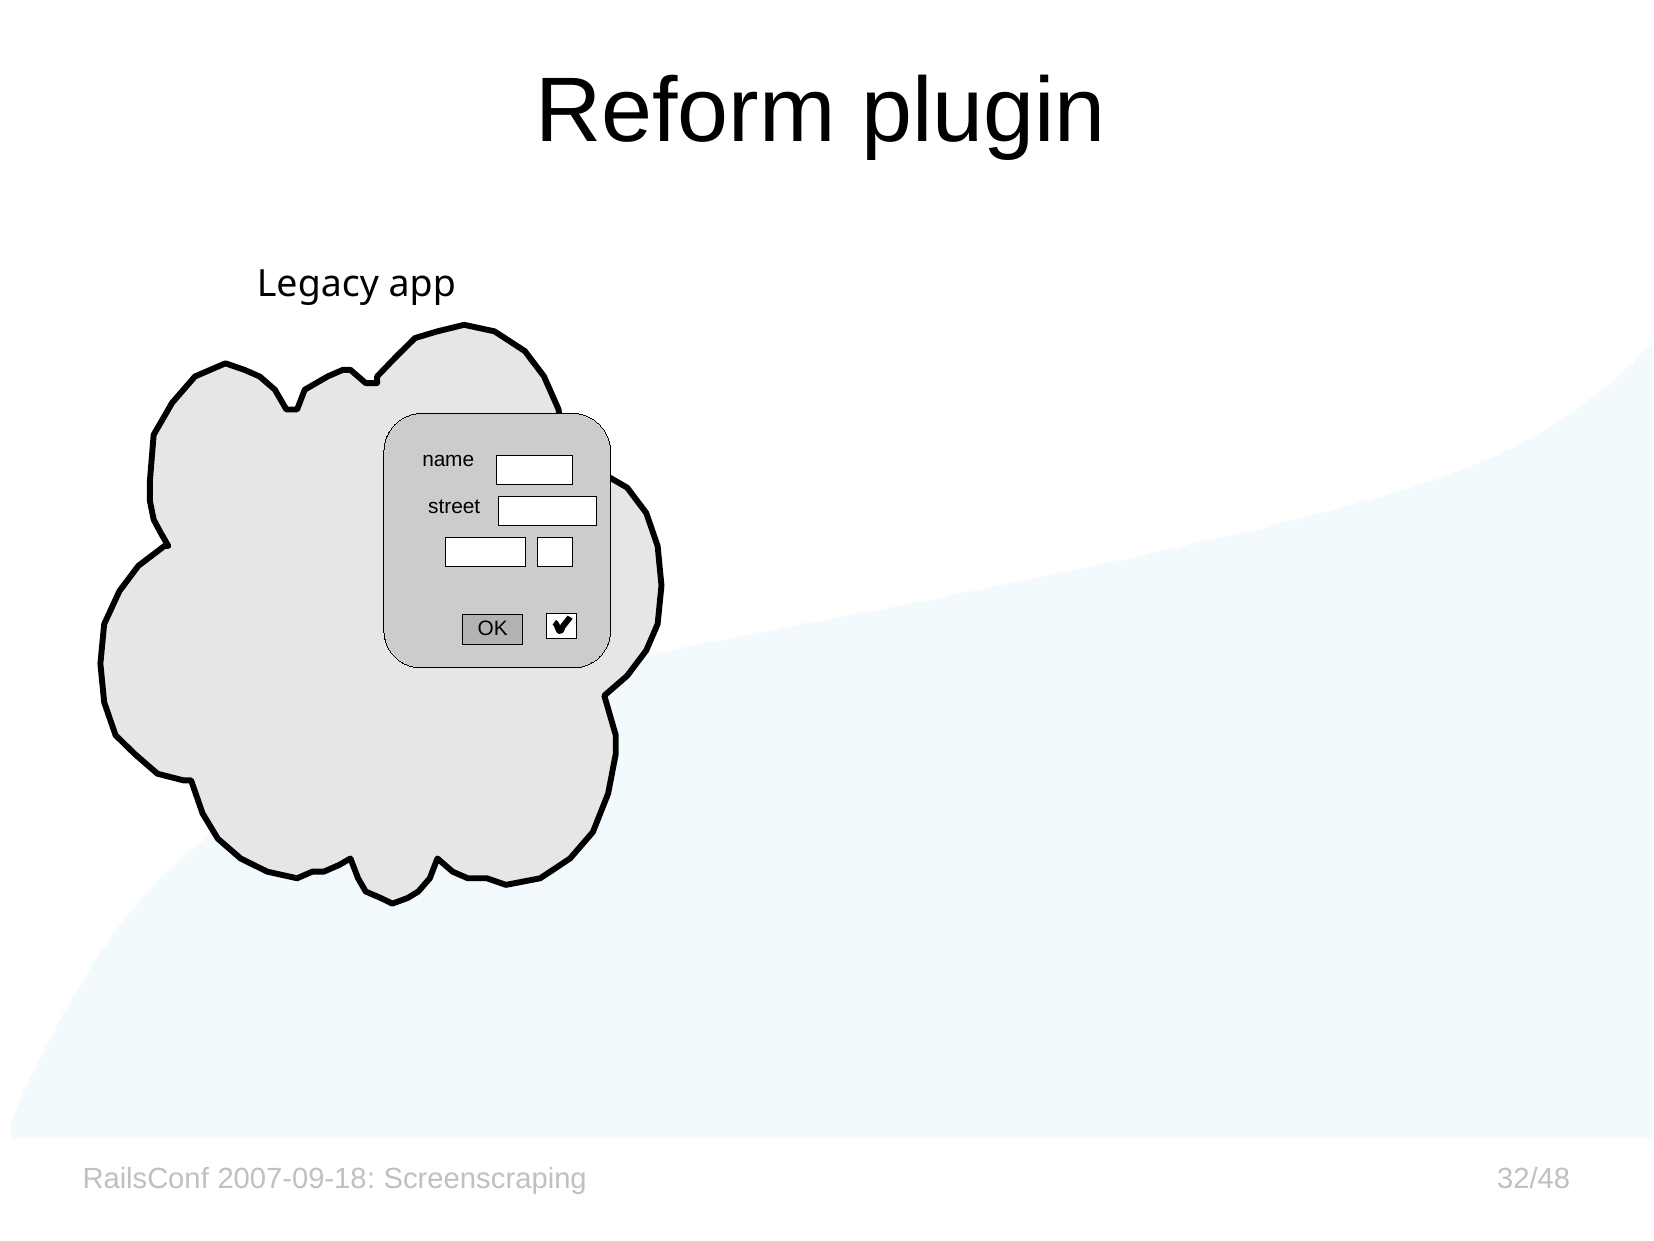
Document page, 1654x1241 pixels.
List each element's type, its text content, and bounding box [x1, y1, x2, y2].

text_box Legacy app [242, 253, 502, 315]
text_box OK [462, 614, 523, 645]
picture [11, 0, 1653, 1231]
text_box name [407, 442, 526, 482]
title Reform plugin [23, 49, 1619, 178]
text_box [100, 324, 662, 904]
text_box street [413, 490, 532, 529]
